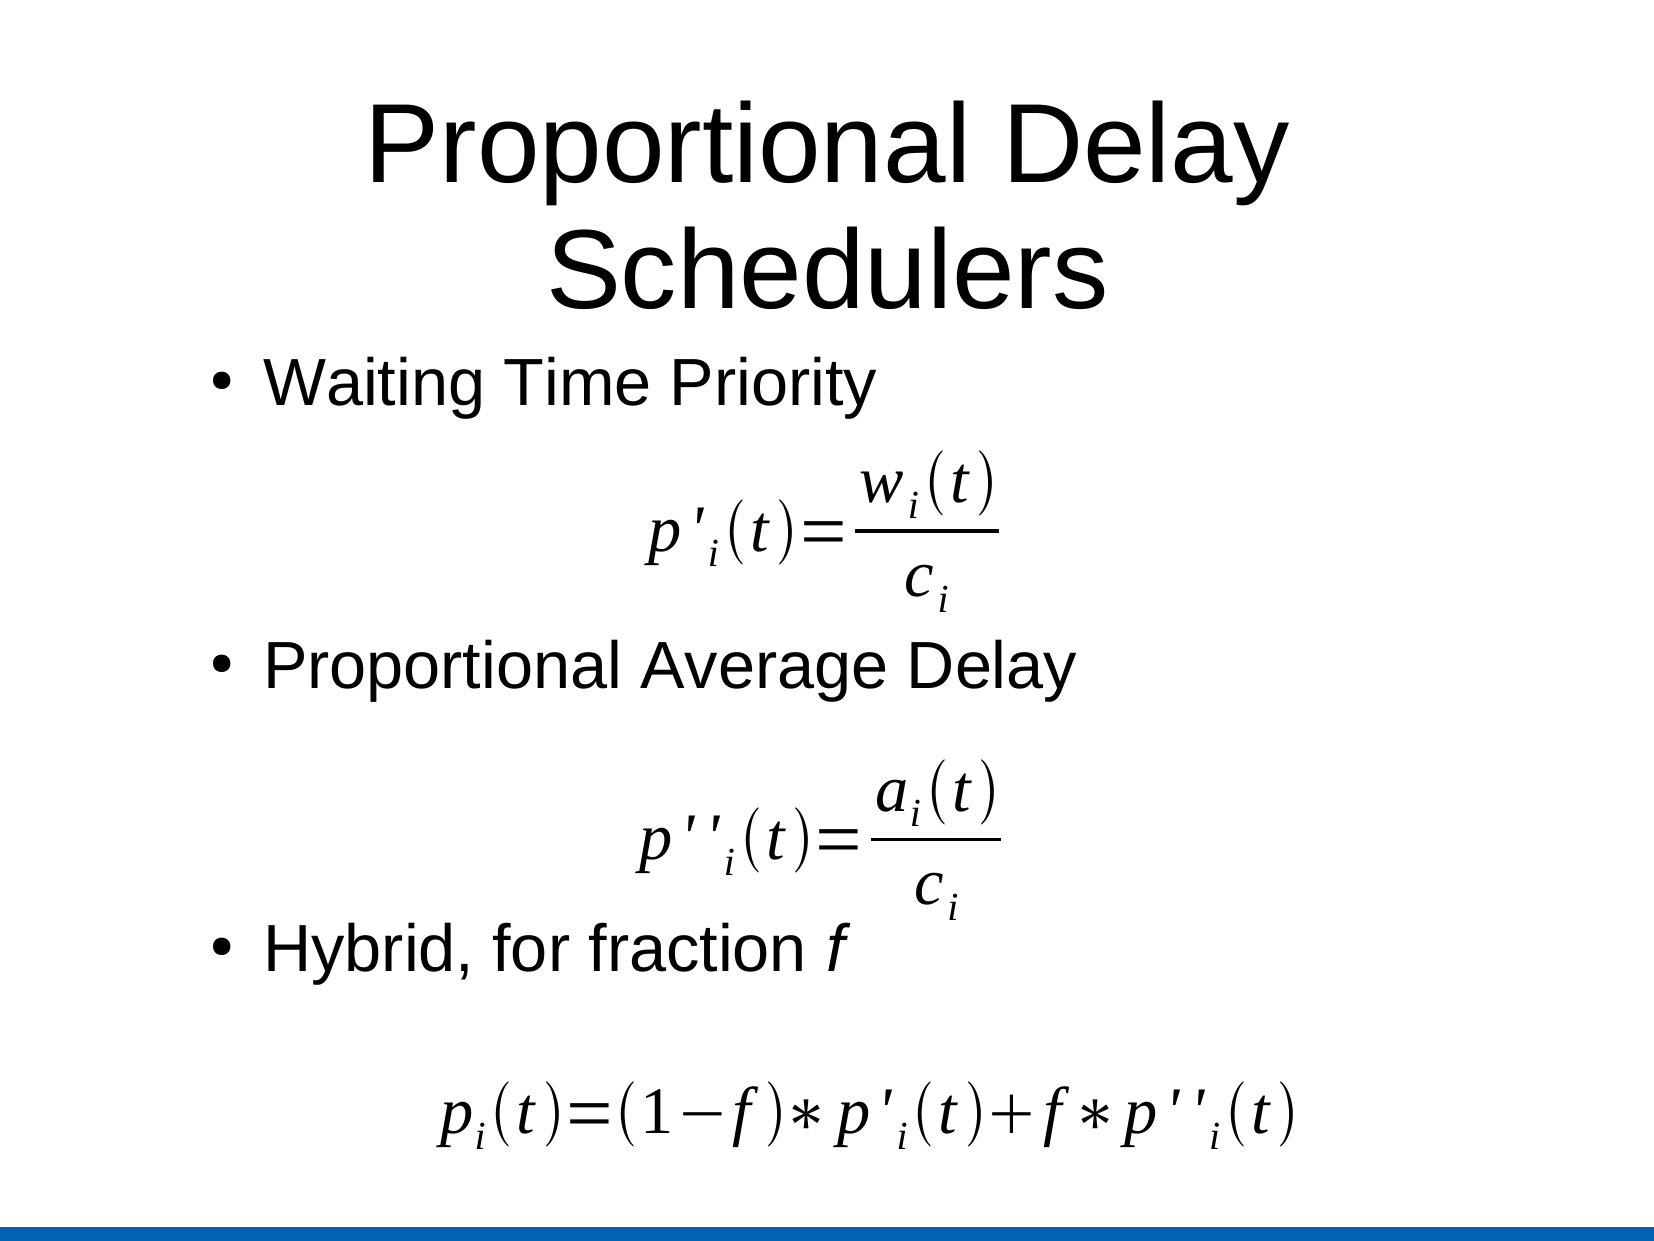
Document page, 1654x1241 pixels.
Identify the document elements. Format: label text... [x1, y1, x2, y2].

chart [625, 751, 1011, 929]
title Proportional Delay Schedulers [121, 67, 1533, 344]
chart [426, 1074, 1305, 1158]
chart [634, 443, 1009, 620]
list Waiting Time Priority Proportional Average Delay Hybrid, for fraction f [121, 344, 1533, 1149]
